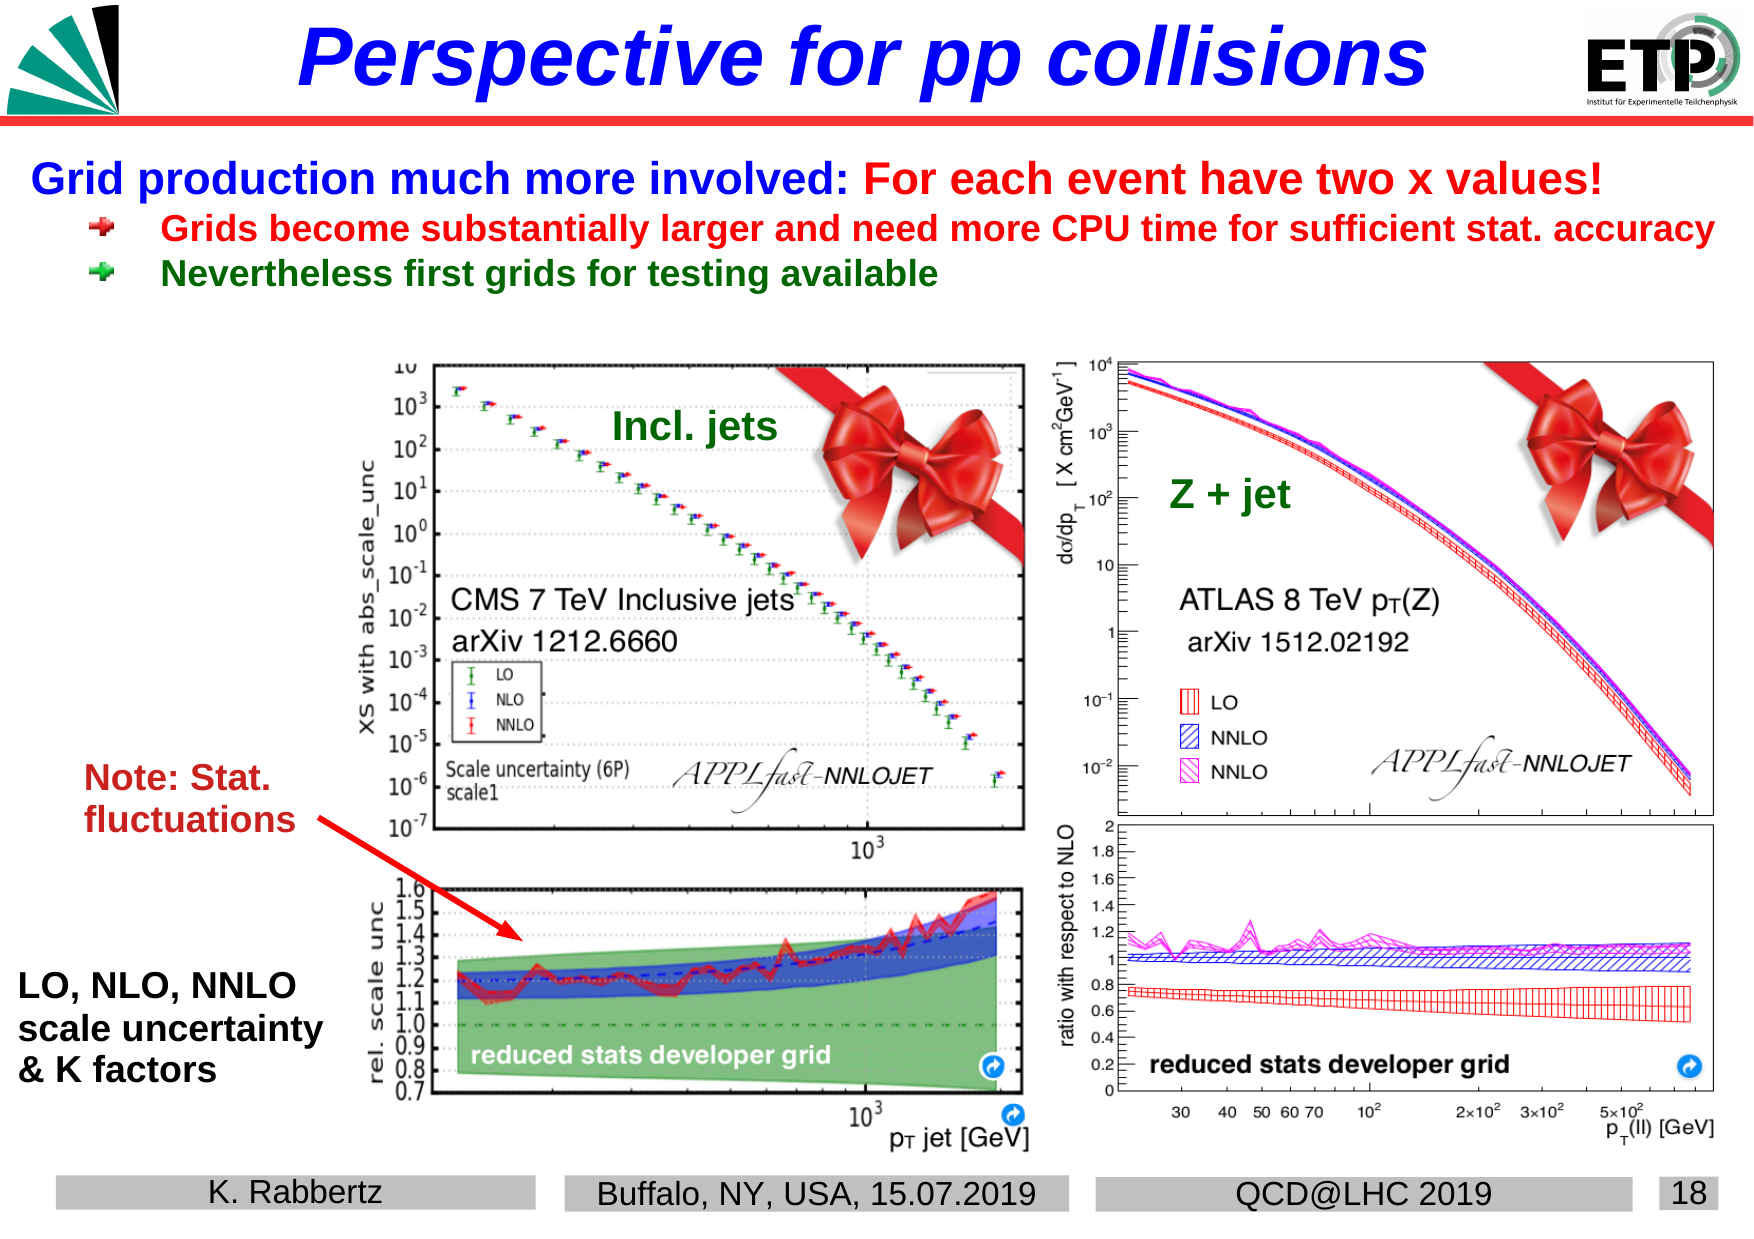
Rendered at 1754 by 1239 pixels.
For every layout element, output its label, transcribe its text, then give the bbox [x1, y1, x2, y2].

picture [1606, 5, 1748, 109]
title Perspective for pp collisions [123, 0, 1606, 114]
picture [7, 5, 119, 116]
text_box LO, NLO, NNLO scale uncertainty & K factors [5, 959, 337, 1103]
text_box Z + jet [1157, 464, 1324, 526]
picture [348, 349, 1733, 1163]
text_box Grid production much more involved: For each event have two x values! Grids become substantially larger and need more CPU time for sufficient stat. accuracy Nevertheless first grids for testing available [30, 148, 1723, 316]
text_box Note: Stat. fluctuations [72, 751, 309, 847]
text_box Incl. jets [600, 396, 807, 456]
